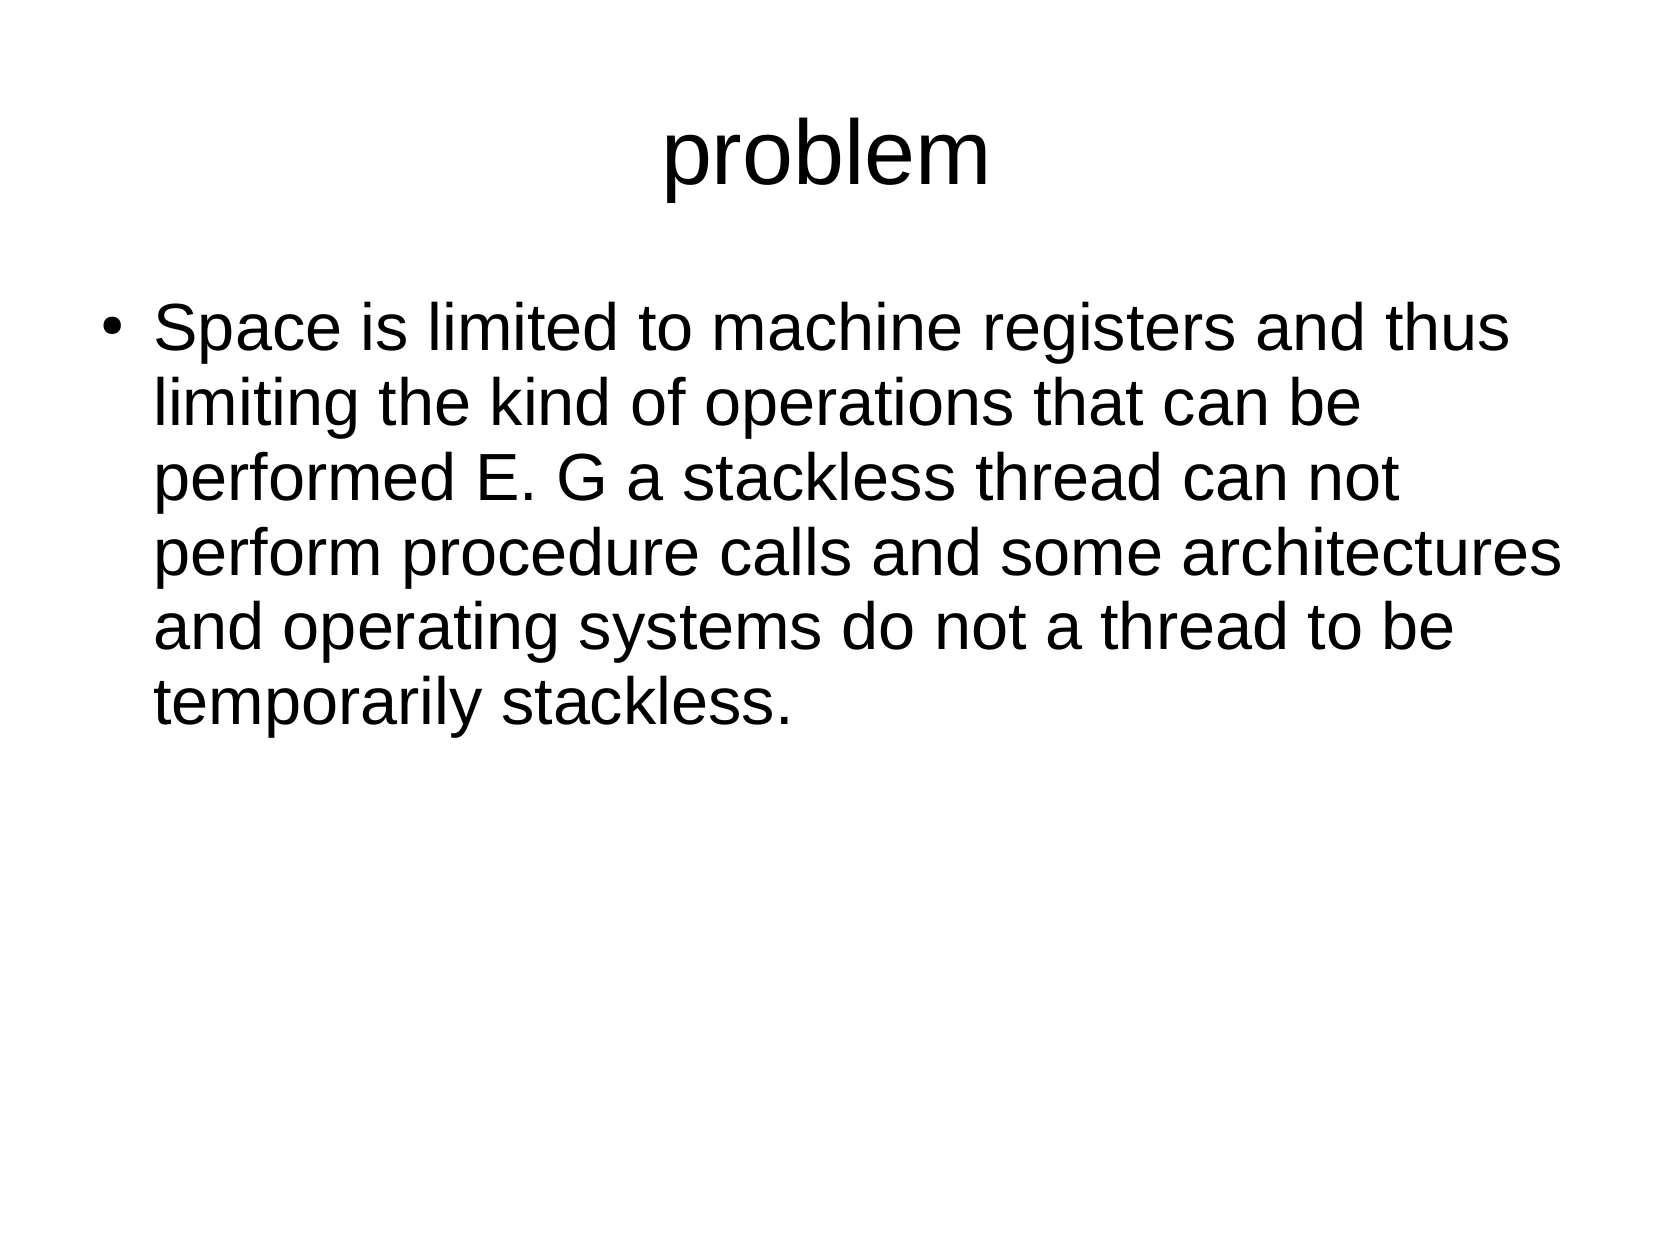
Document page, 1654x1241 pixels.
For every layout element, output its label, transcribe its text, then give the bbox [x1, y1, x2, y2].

list Space is limited to machine registers and thus limiting the kind of operations that can be performed E. G a stackless thread can not perform procedure calls and some architectures and operating systems do not a thread to be temporarily stackless. [82, 290, 1571, 1010]
title problem [82, 49, 1571, 257]
